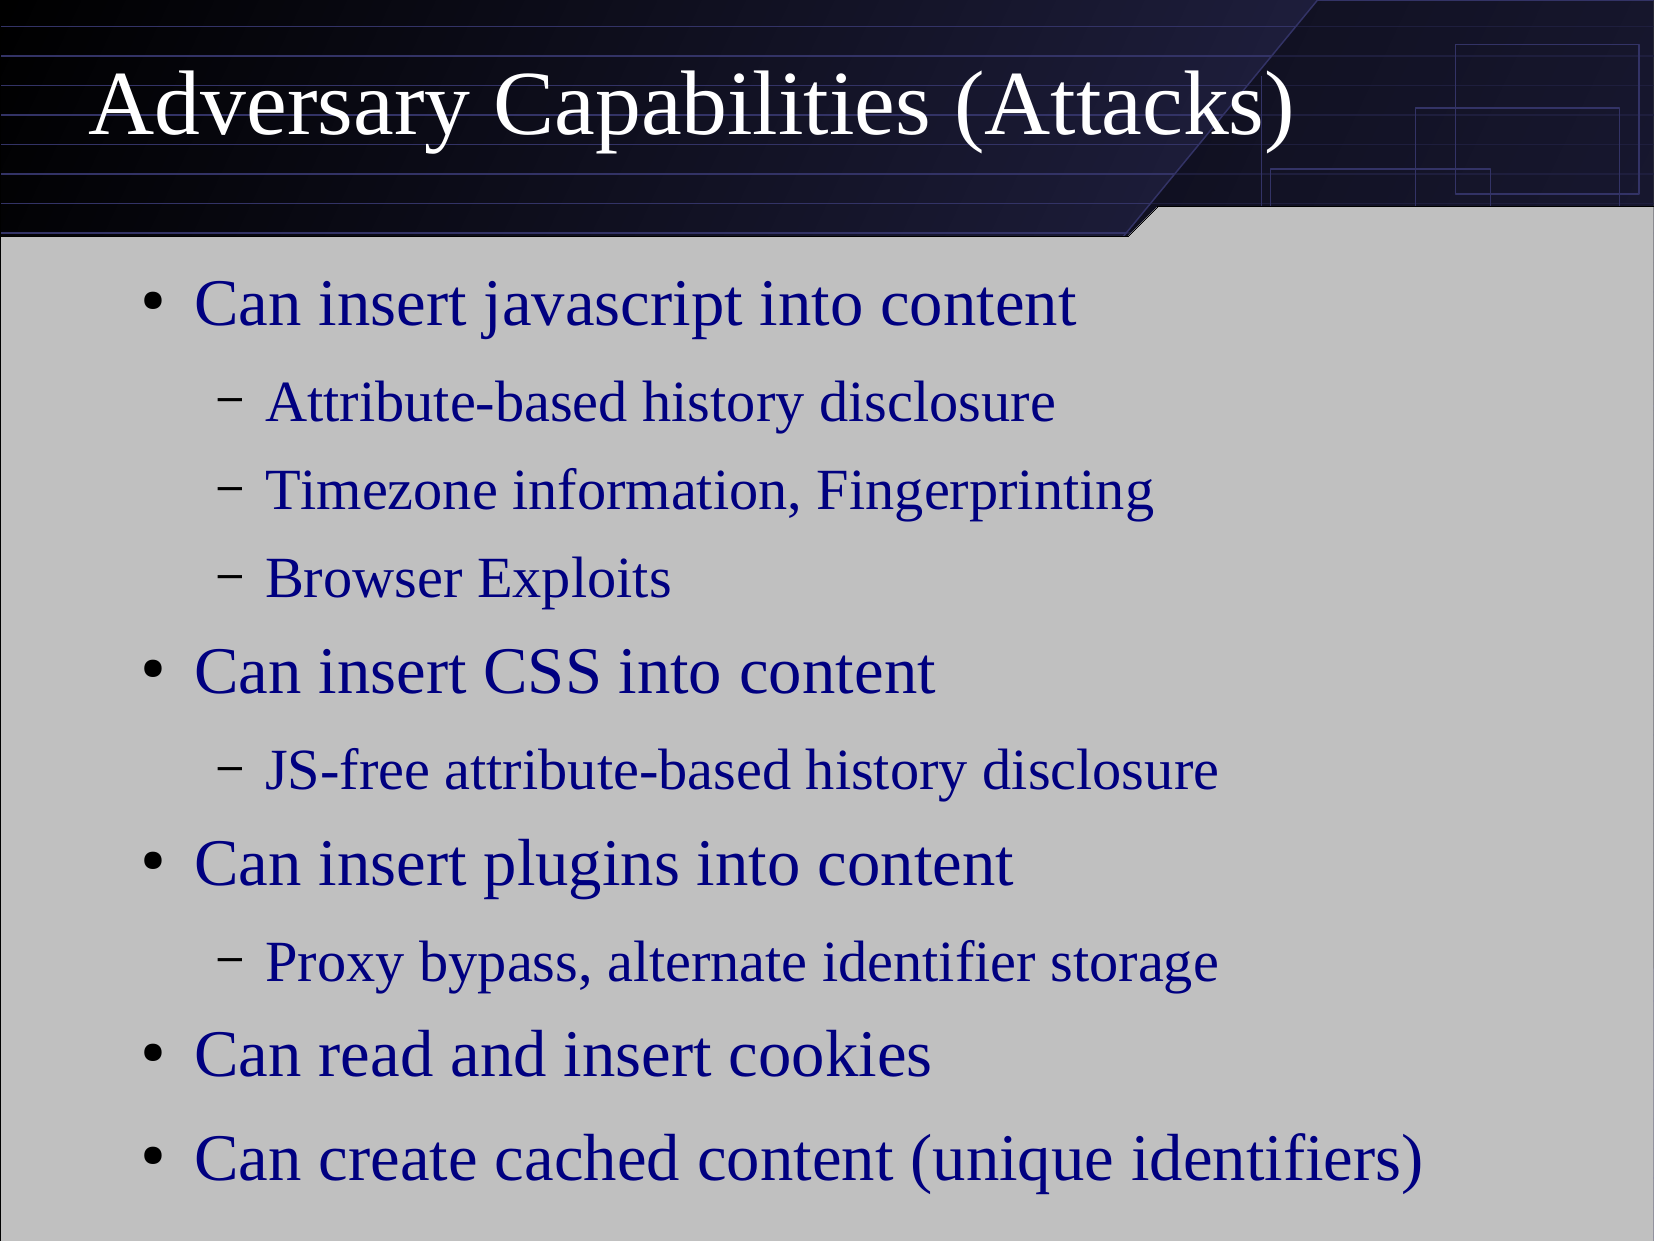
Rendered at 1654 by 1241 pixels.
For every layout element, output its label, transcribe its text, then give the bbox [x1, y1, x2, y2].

list Can insert javascript into content Attribute-based history disclosure Timezone information, Fingerprinting Browser Exploits Can insert CSS into content JS-free attribute-based history disclosure Can insert plugins into content Proxy bypass, alternate identifier storage Can read and insert cookies Can create cached content (unique identifiers) [123, 265, 1536, 1196]
title Adversary Capabilities (Attacks) [88, 0, 1501, 208]
